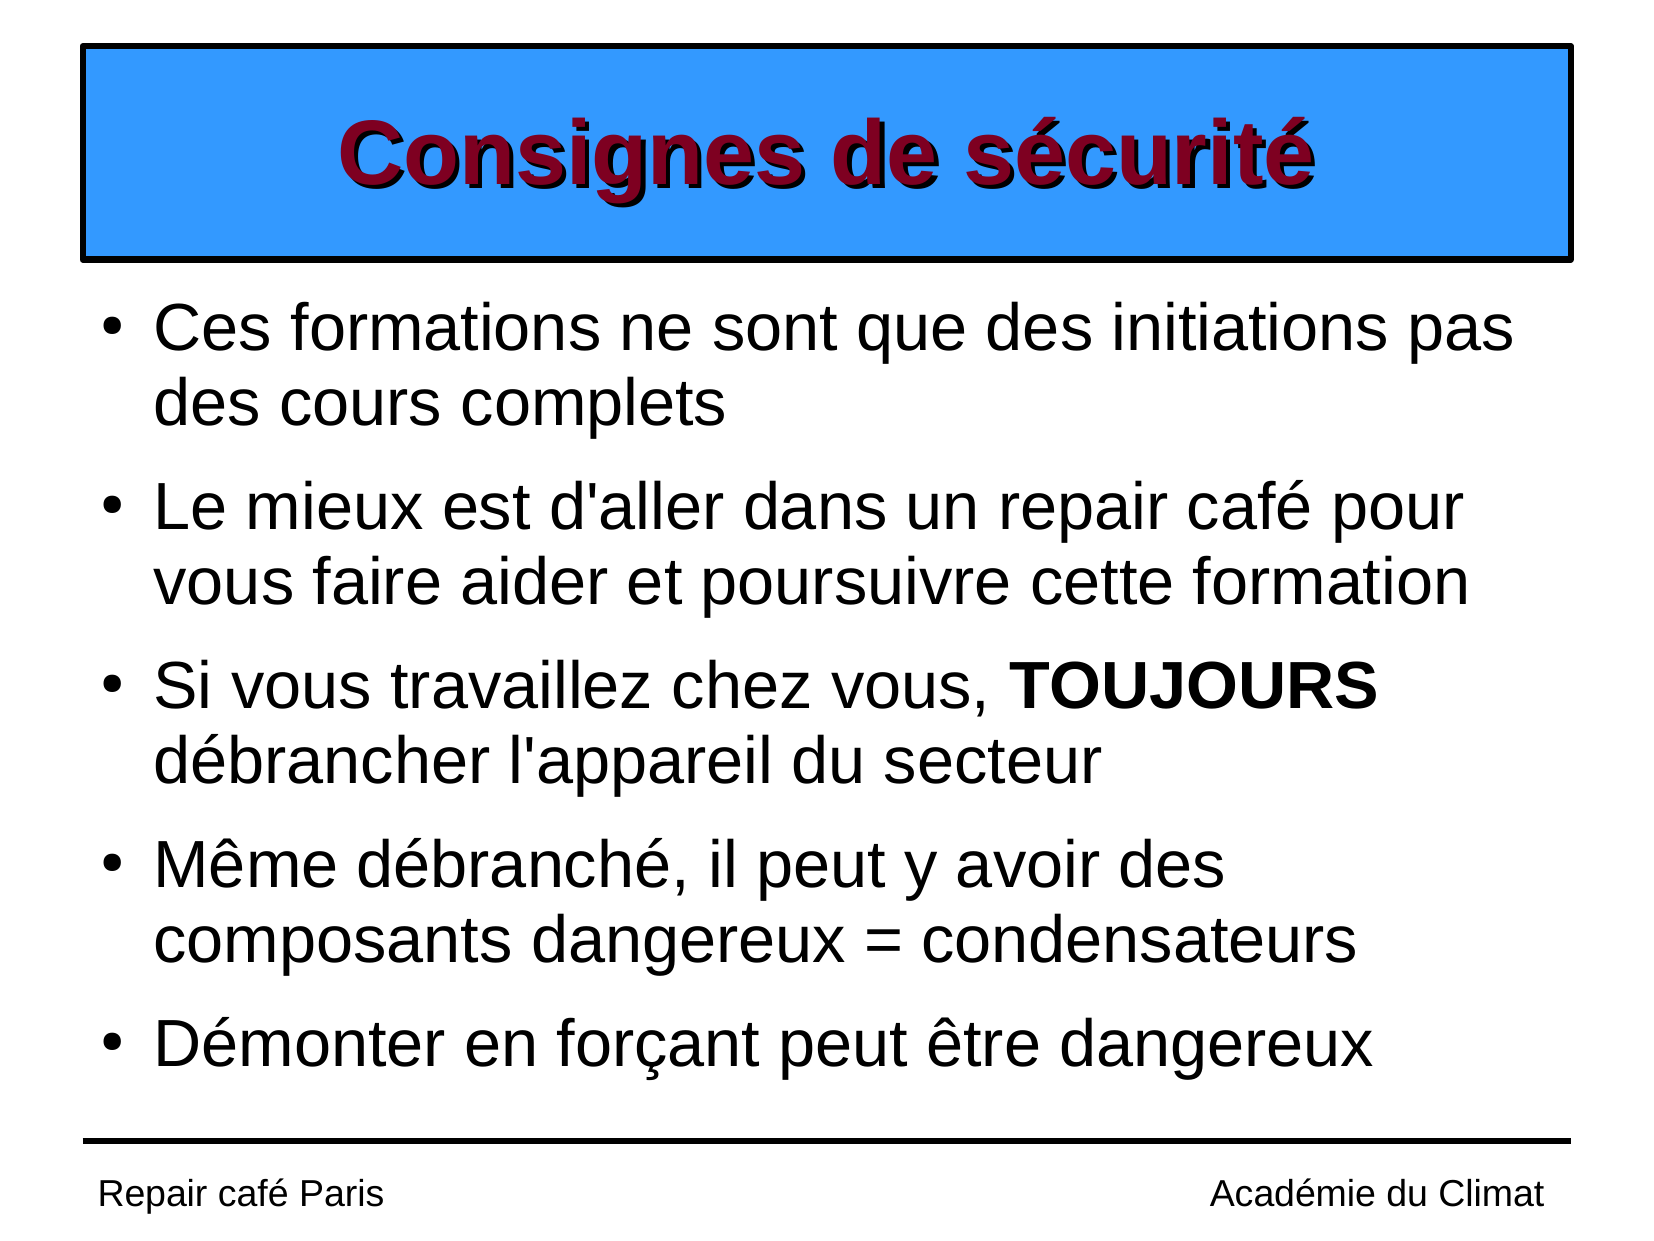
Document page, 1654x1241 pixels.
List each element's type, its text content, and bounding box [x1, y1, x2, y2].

text_box Repair café Paris Académie du Climat [82, 1164, 1571, 1222]
list Ces formations ne sont que des initiations pas des cours complets Le mieux est d'aller dans un repair café pour vous faire aider et poursuivre cette formation Si vous travaillez chez vous, TOUJOURS débrancher l'appareil du secteur Même débranché, il peut y avoir des composants dangereux = condensateurs Démonter en forçant peut être dangereux [82, 290, 1571, 1109]
title Consignes de sécurité [82, 46, 1571, 260]
